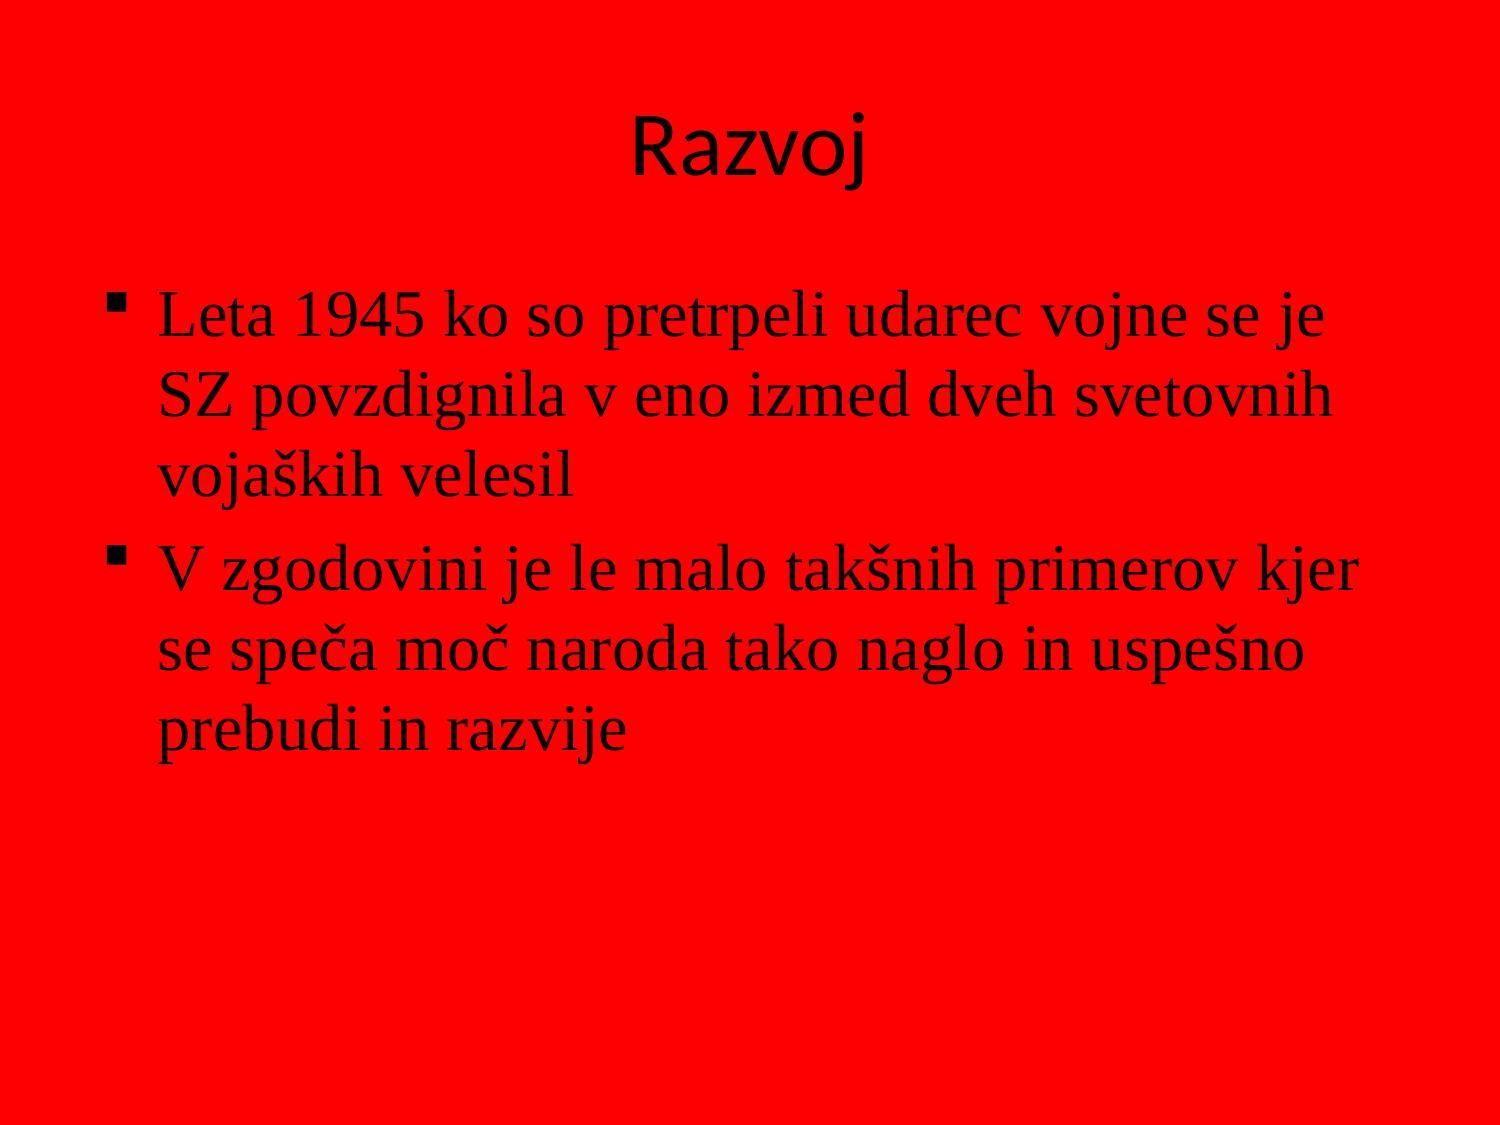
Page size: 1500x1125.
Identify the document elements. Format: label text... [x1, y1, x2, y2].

list Leta 1945 ko so pretrpeli udarec vojne se je SZ povzdignila v eno izmed dveh svetovnih vojaških velesil V zgodovini je le malo takšnih primerov kjer se speča moč naroda tako naglo in uspešno prebudi in razvije [75, 262, 1425, 1005]
title Razvoj [75, 45, 1425, 233]
